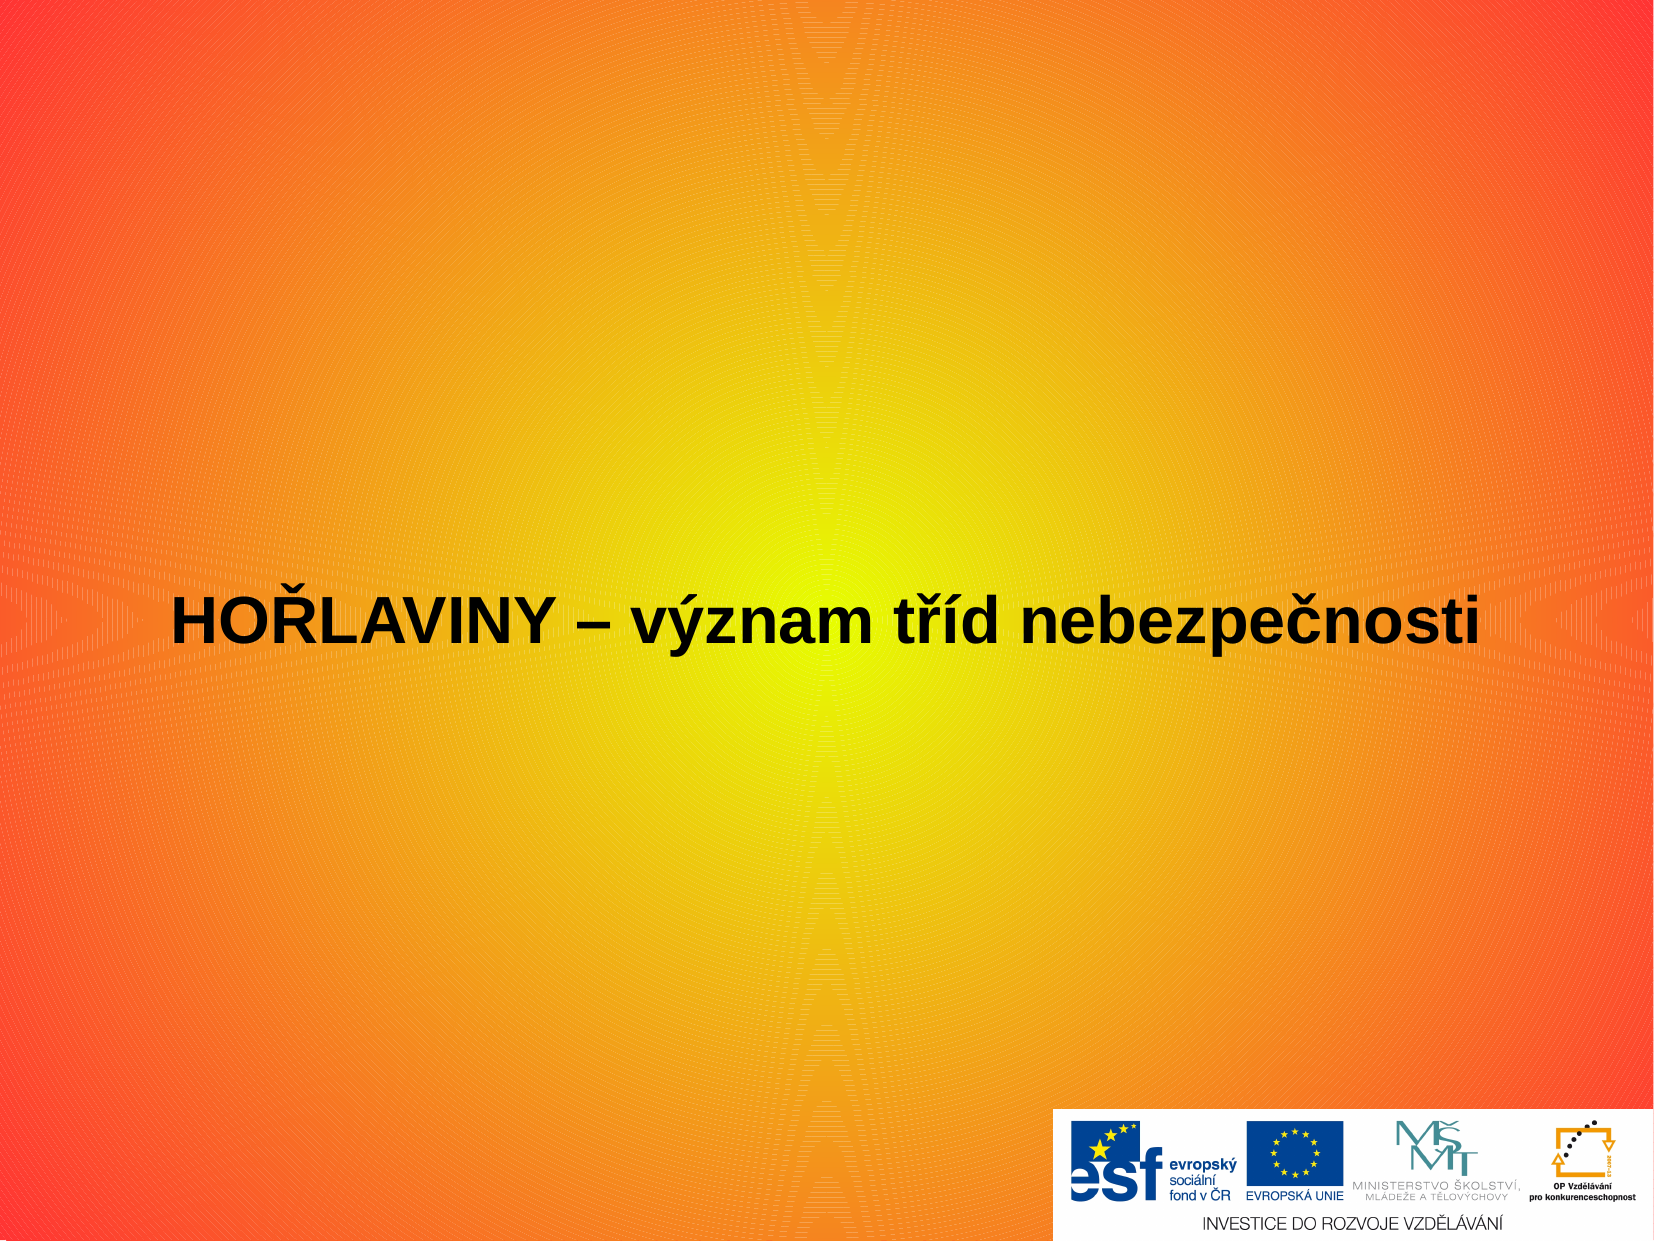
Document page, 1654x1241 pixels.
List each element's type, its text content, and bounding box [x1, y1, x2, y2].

picture [1053, 1109, 1654, 1241]
subtitle HOŘLAVINY – význam tříd nebezpečnosti [82, 210, 1571, 1030]
